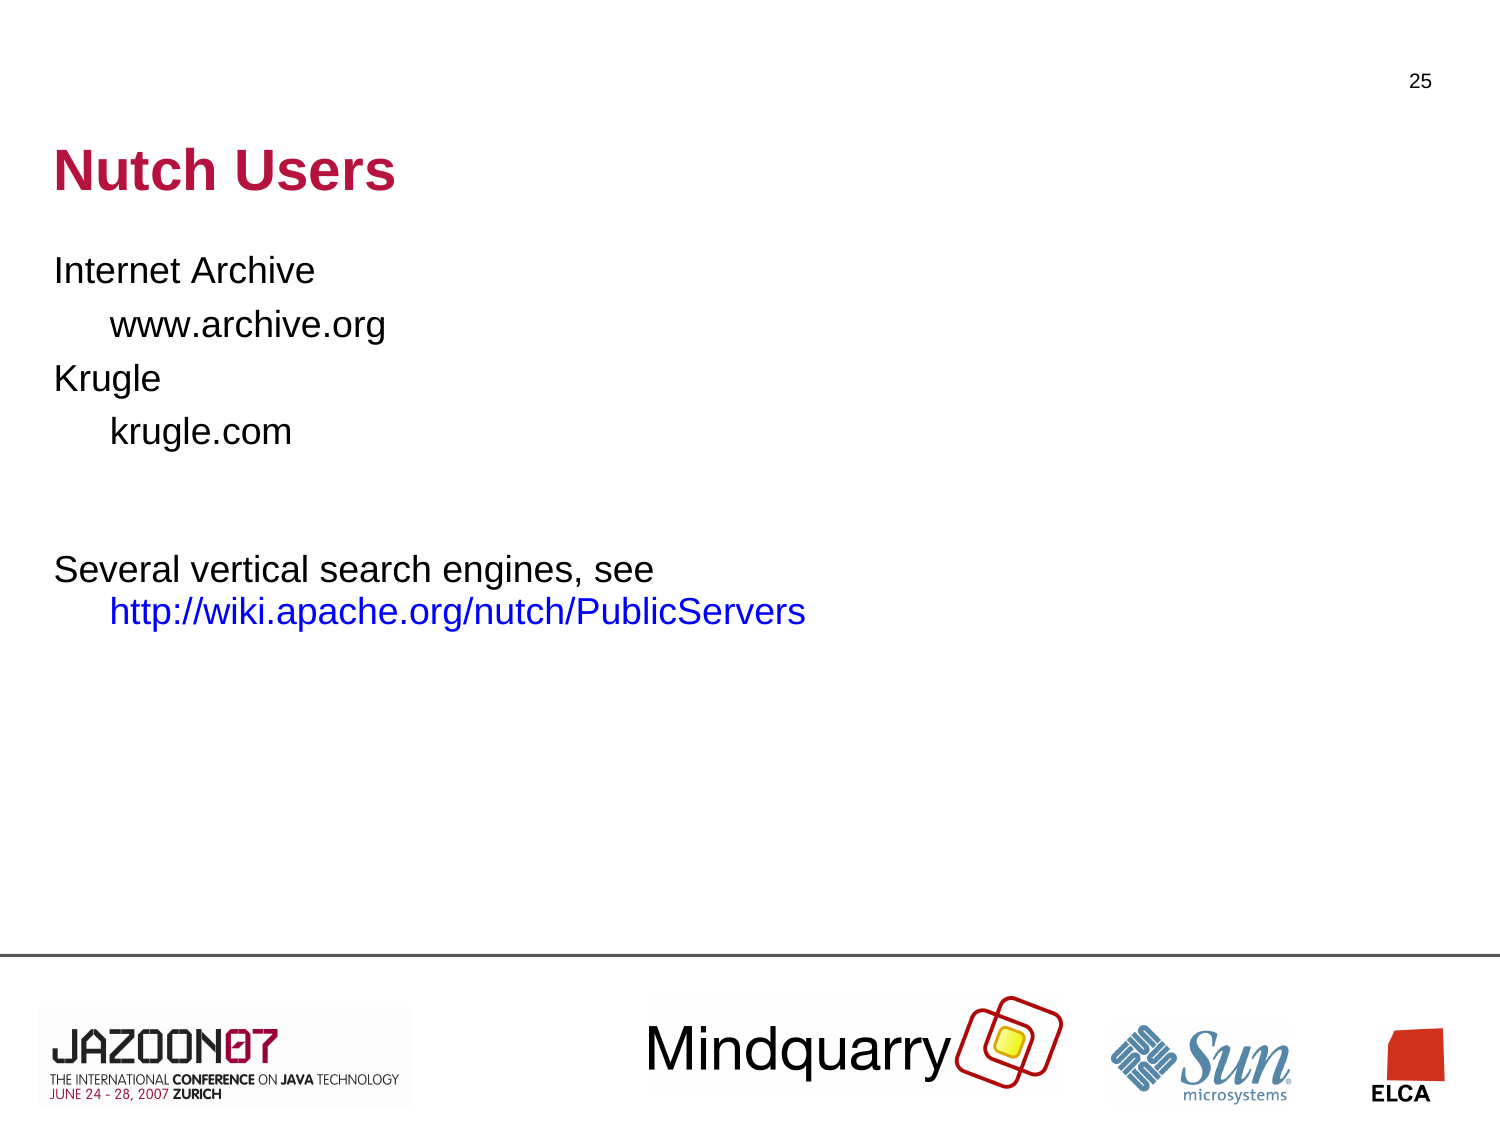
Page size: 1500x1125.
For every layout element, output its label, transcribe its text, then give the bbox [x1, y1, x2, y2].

picture [1370, 1025, 1446, 1105]
picture [1107, 1021, 1294, 1107]
title Nutch Users [53, 119, 1447, 231]
picture [38, 1007, 413, 1106]
picture [649, 996, 1063, 1093]
list Internet Archive www.archive.org Krugle krugle.com Several vertical search engines, see http://wiki.apache.org/nutch/PublicServers [53, 249, 1451, 953]
